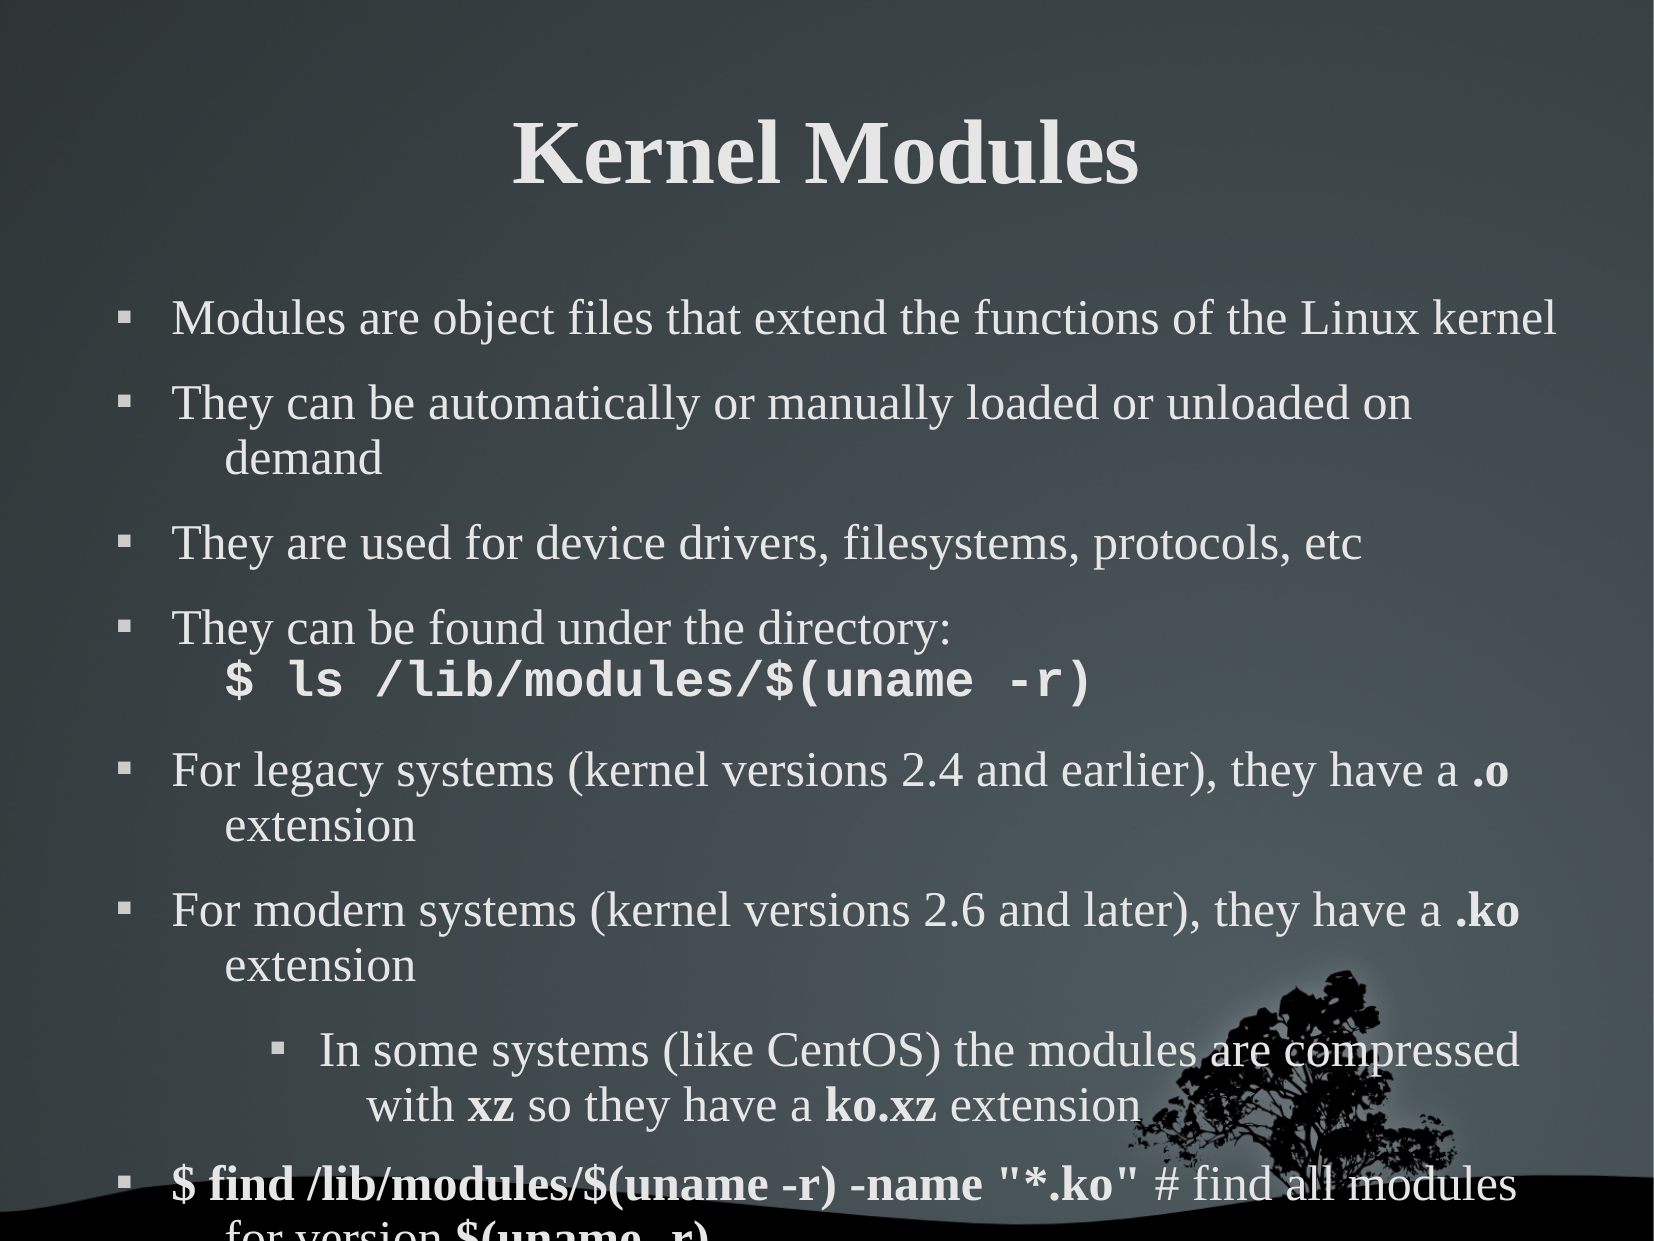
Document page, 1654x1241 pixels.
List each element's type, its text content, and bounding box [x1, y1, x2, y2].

picture [0, 0, 1654, 1241]
list Modules are object files that extend the functions of the Linux kernel They can be automatically or manually loaded or unloaded on demand They are used for device drivers, filesystems, protocols, etc They can be found under the directory: $ ls /lib/modules/$(uname -r) For legacy systems (kernel versions 2.4 and earlier), they have a .o extension For modern systems (kernel versions 2.6 and later), they have a .ko extension In some systems (like CentOS) the modules are compressed with xz so they have a ko.xz extension $ find /lib/modules/$(uname -r) -name "*.ko" # find all modules for version $(uname -r) [82, 290, 1571, 1241]
title Kernel Modules [82, 33, 1571, 273]
